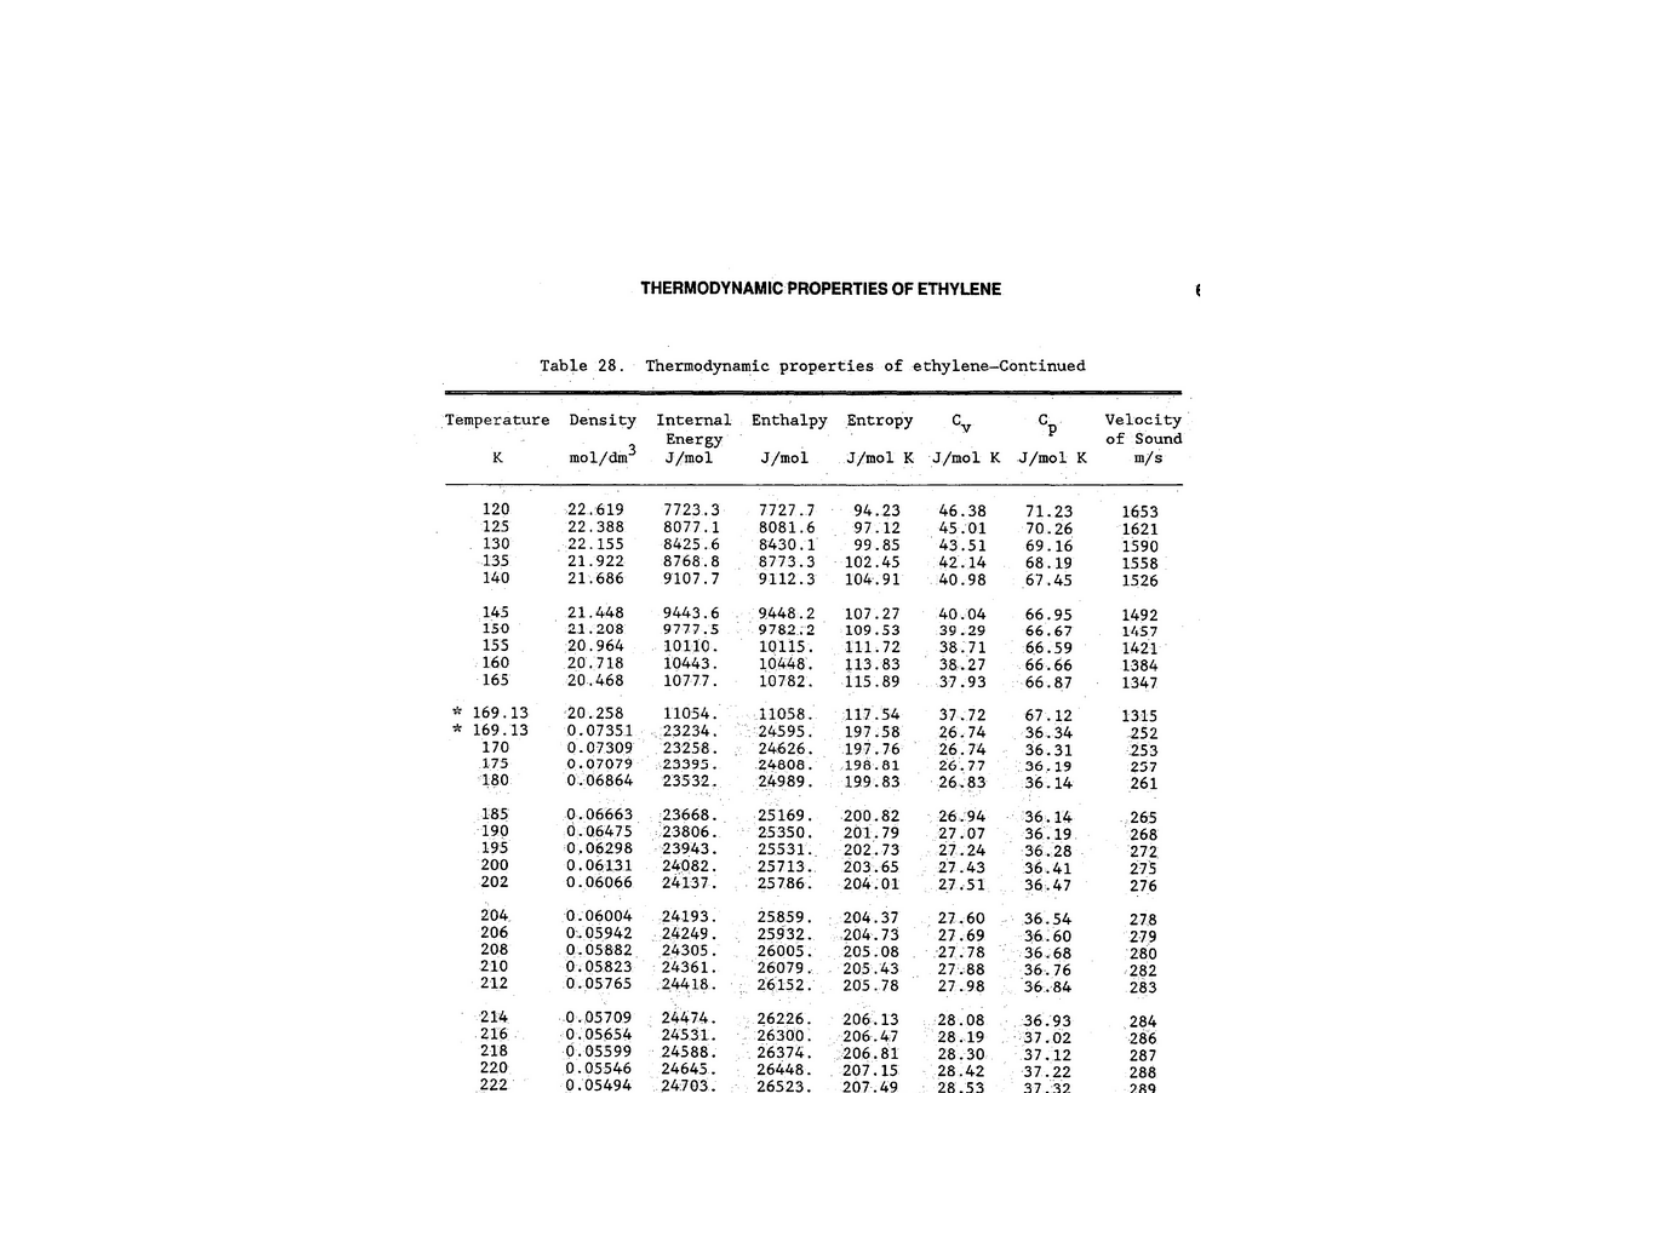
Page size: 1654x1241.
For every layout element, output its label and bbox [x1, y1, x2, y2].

picture [412, 262, 1201, 1094]
